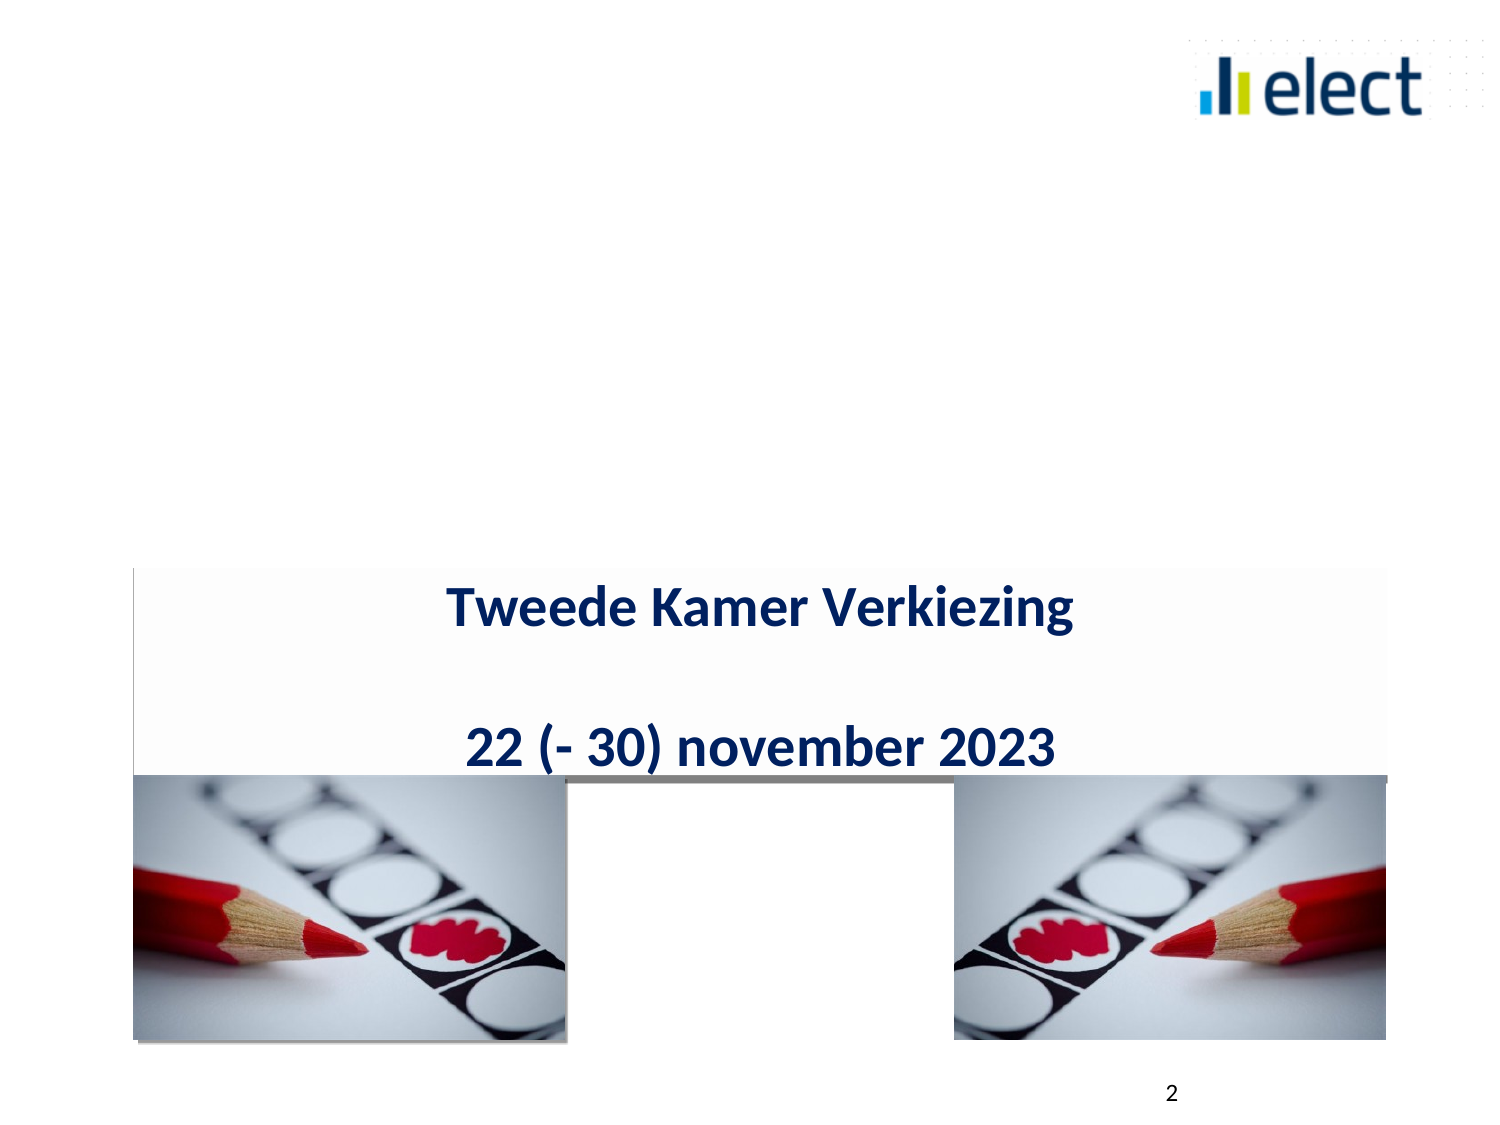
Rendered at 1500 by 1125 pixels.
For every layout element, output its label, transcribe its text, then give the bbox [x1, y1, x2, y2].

picture [133, 775, 565, 1040]
text_box [1150, 1068, 1464, 1125]
text_box Tweede Kamer Verkiezing 22 (- 30) november 2023 [133, 560, 1388, 776]
picture [954, 775, 1386, 1040]
